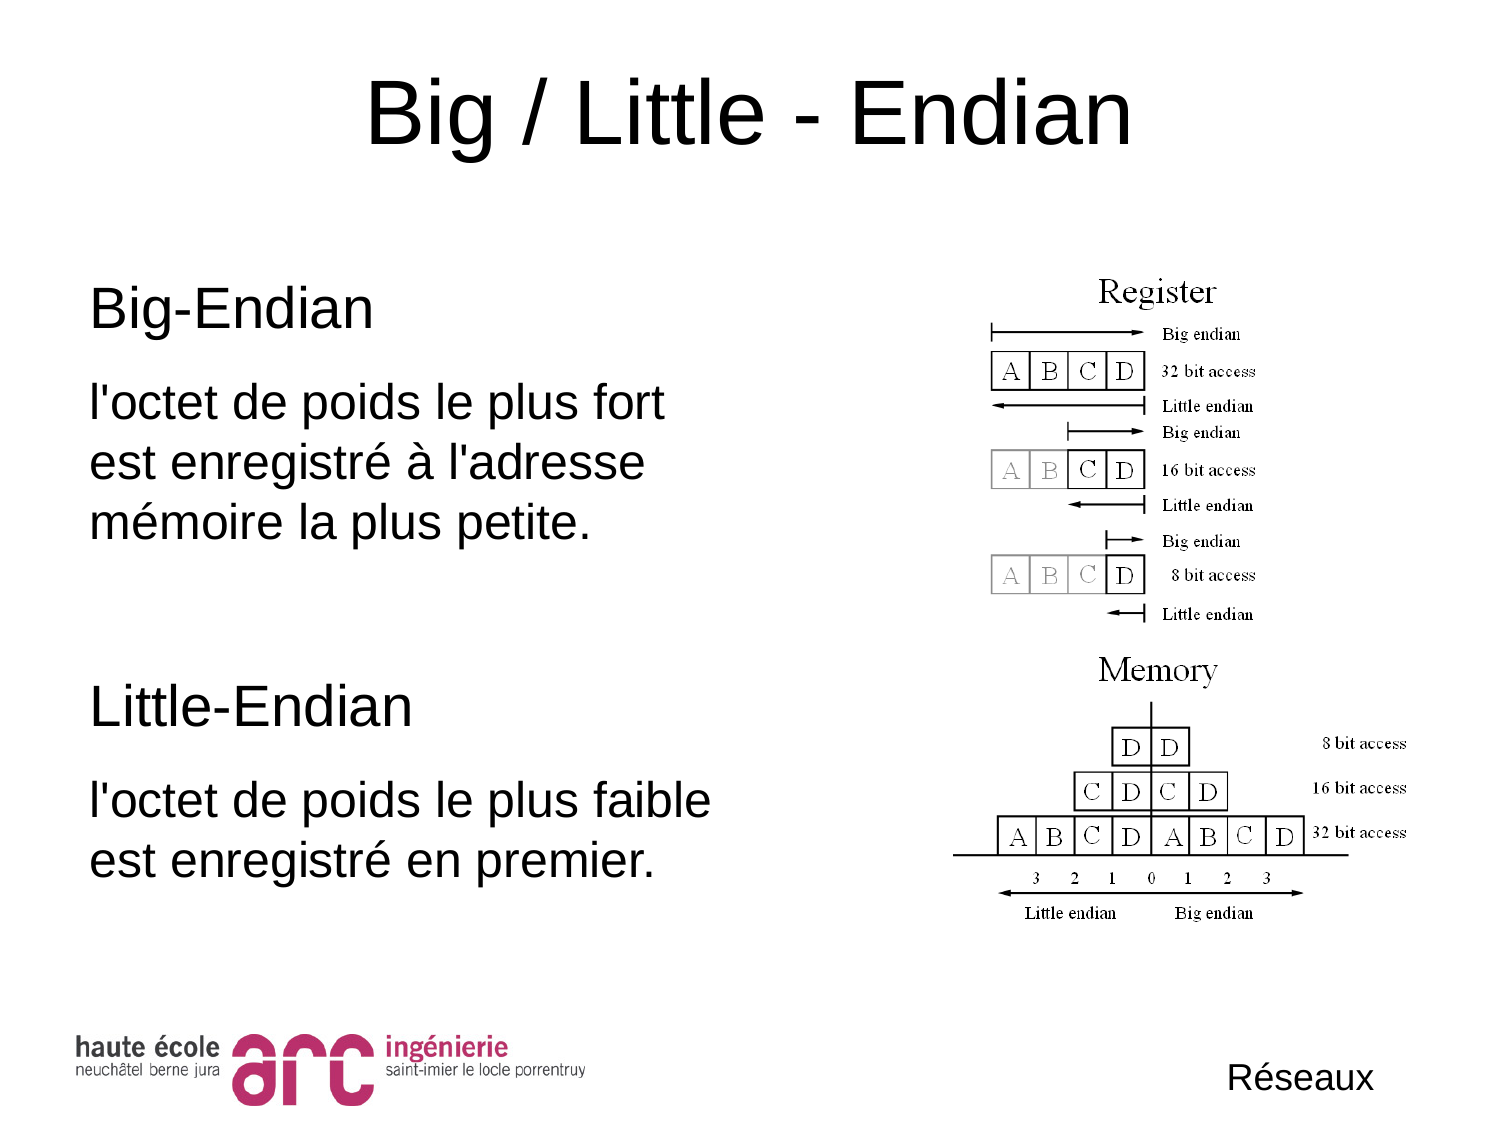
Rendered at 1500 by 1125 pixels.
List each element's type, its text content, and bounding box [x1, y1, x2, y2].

list Big-Endian l'octet de poids le plus fort est enregistré à l'adresse mémoire la plus petite. Little-Endian l'octet de poids le plus faible est enregistré en premier. [75, 262, 738, 1005]
picture [950, 267, 1431, 952]
picture [76, 1034, 585, 1106]
title Big / Little - Endian [75, 45, 1425, 233]
